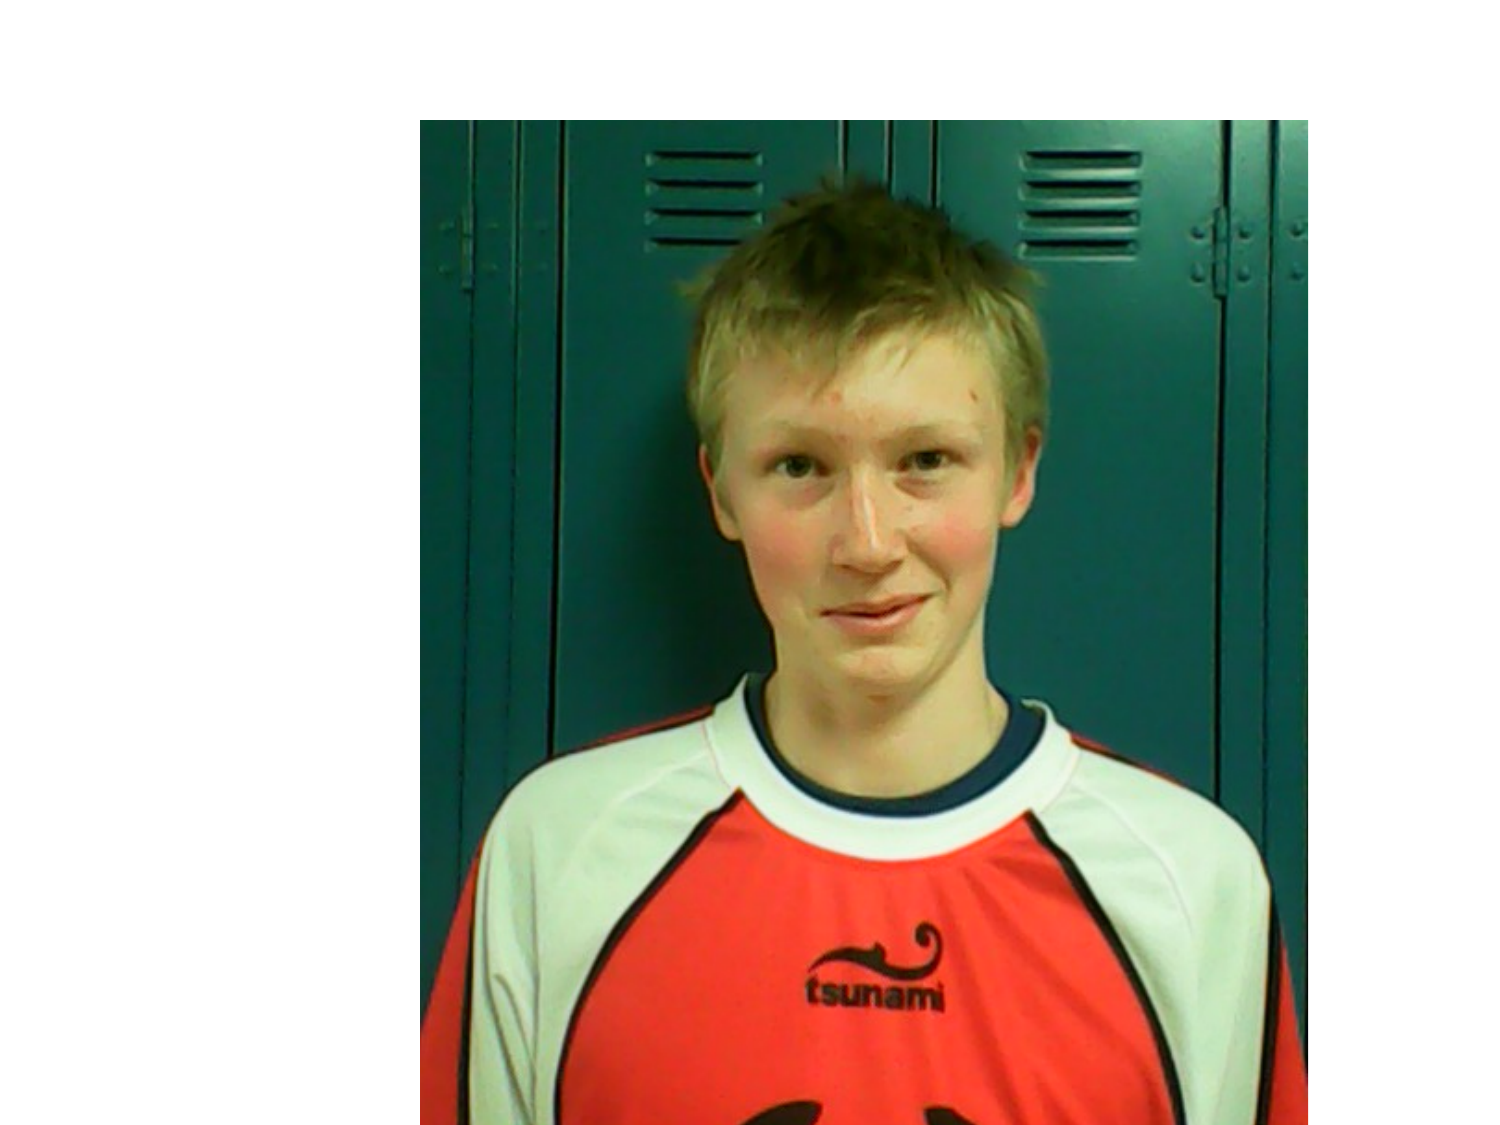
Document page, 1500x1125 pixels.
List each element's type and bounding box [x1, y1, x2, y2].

picture [420, 120, 1309, 1125]
